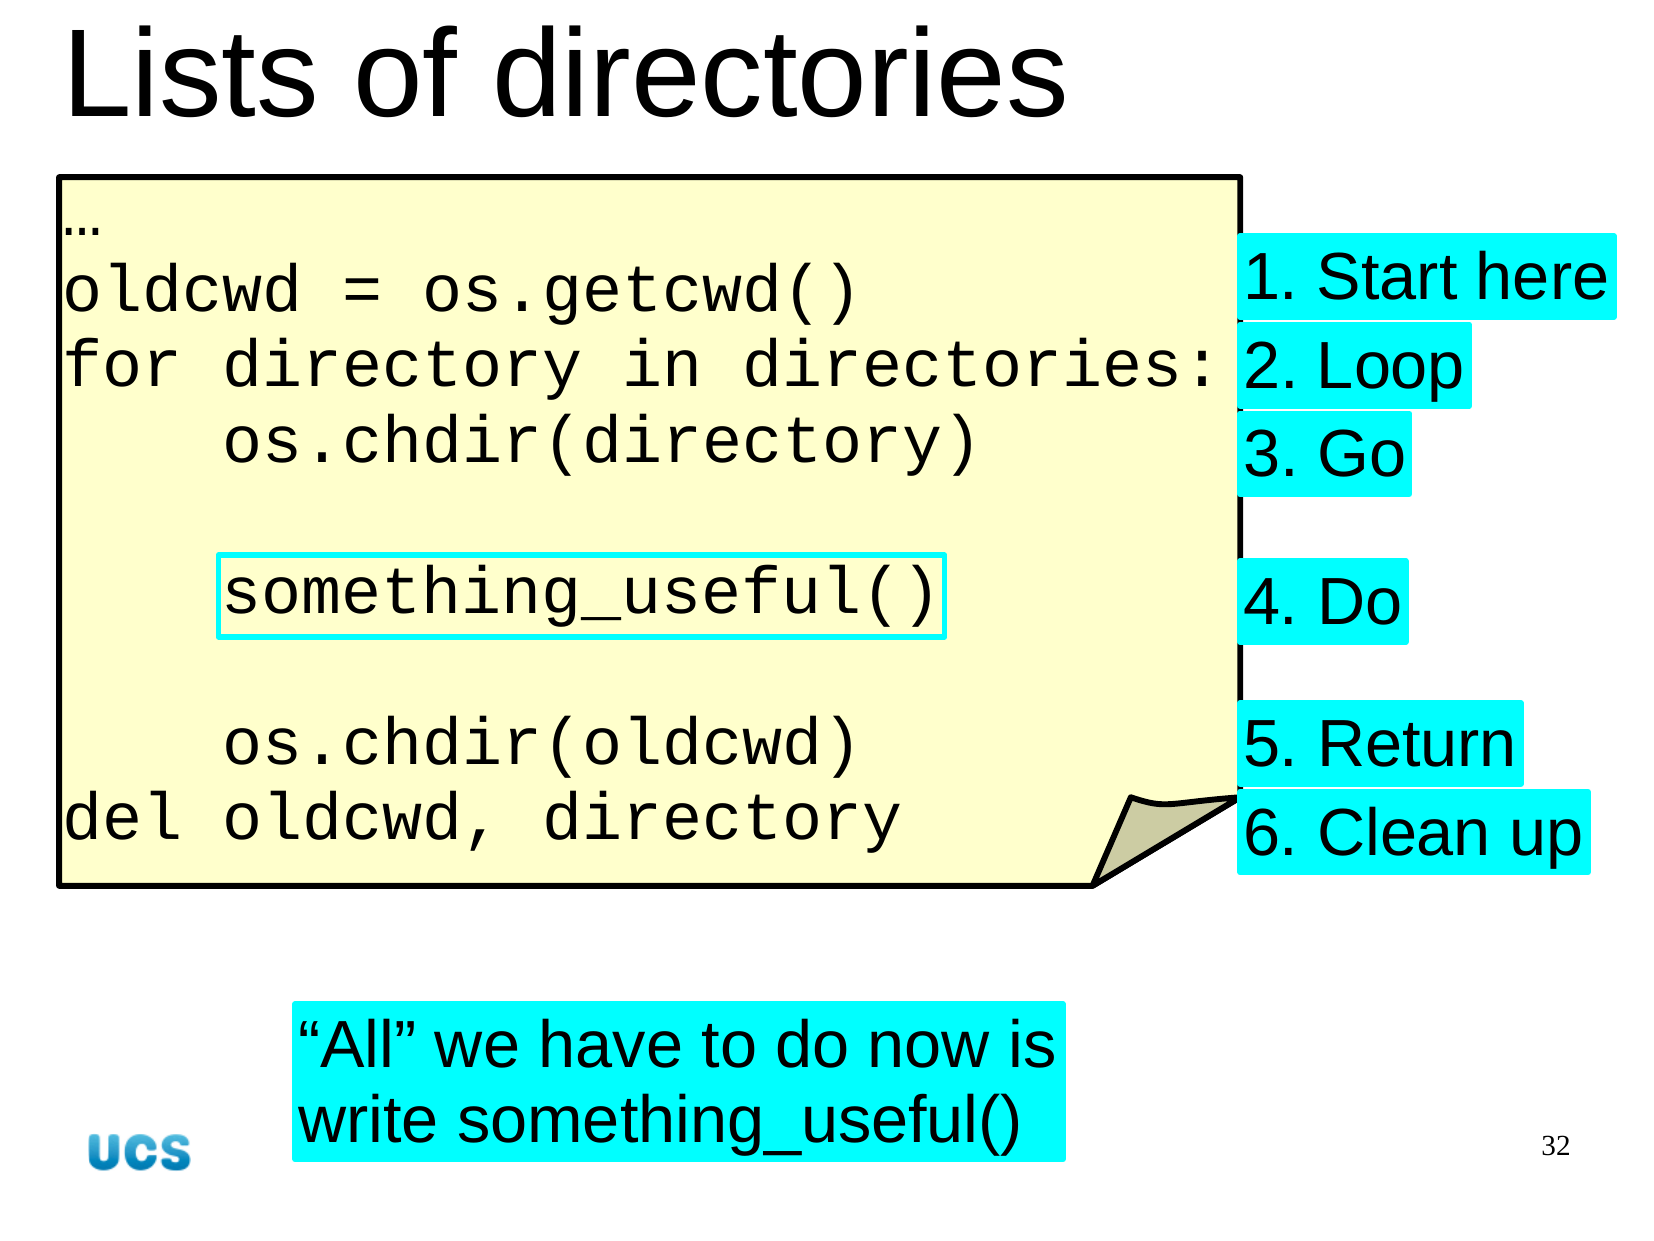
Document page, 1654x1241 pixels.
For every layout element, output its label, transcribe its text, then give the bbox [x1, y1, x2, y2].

text_box 3. Go [1240, 413, 1410, 495]
text_box “All” we have to do now is write something_useful() [295, 1003, 1063, 1160]
text_box 5. Return [1240, 702, 1521, 784]
text_box 6. Clean up [1240, 791, 1588, 873]
picture [88, 1133, 191, 1172]
text_box 4. Do [1240, 561, 1406, 642]
text_box Lists of directories [59, 0, 1073, 146]
text_box something_useful() [218, 555, 945, 637]
text_box 1. Start here [1240, 236, 1614, 317]
text_box 2. Loop [1240, 324, 1470, 406]
text_box … oldcwd = os.getcwd() for directory in directories: os.chdir(directory) os.chdir(oldcwd) del oldcwd, directory [59, 177, 1241, 886]
